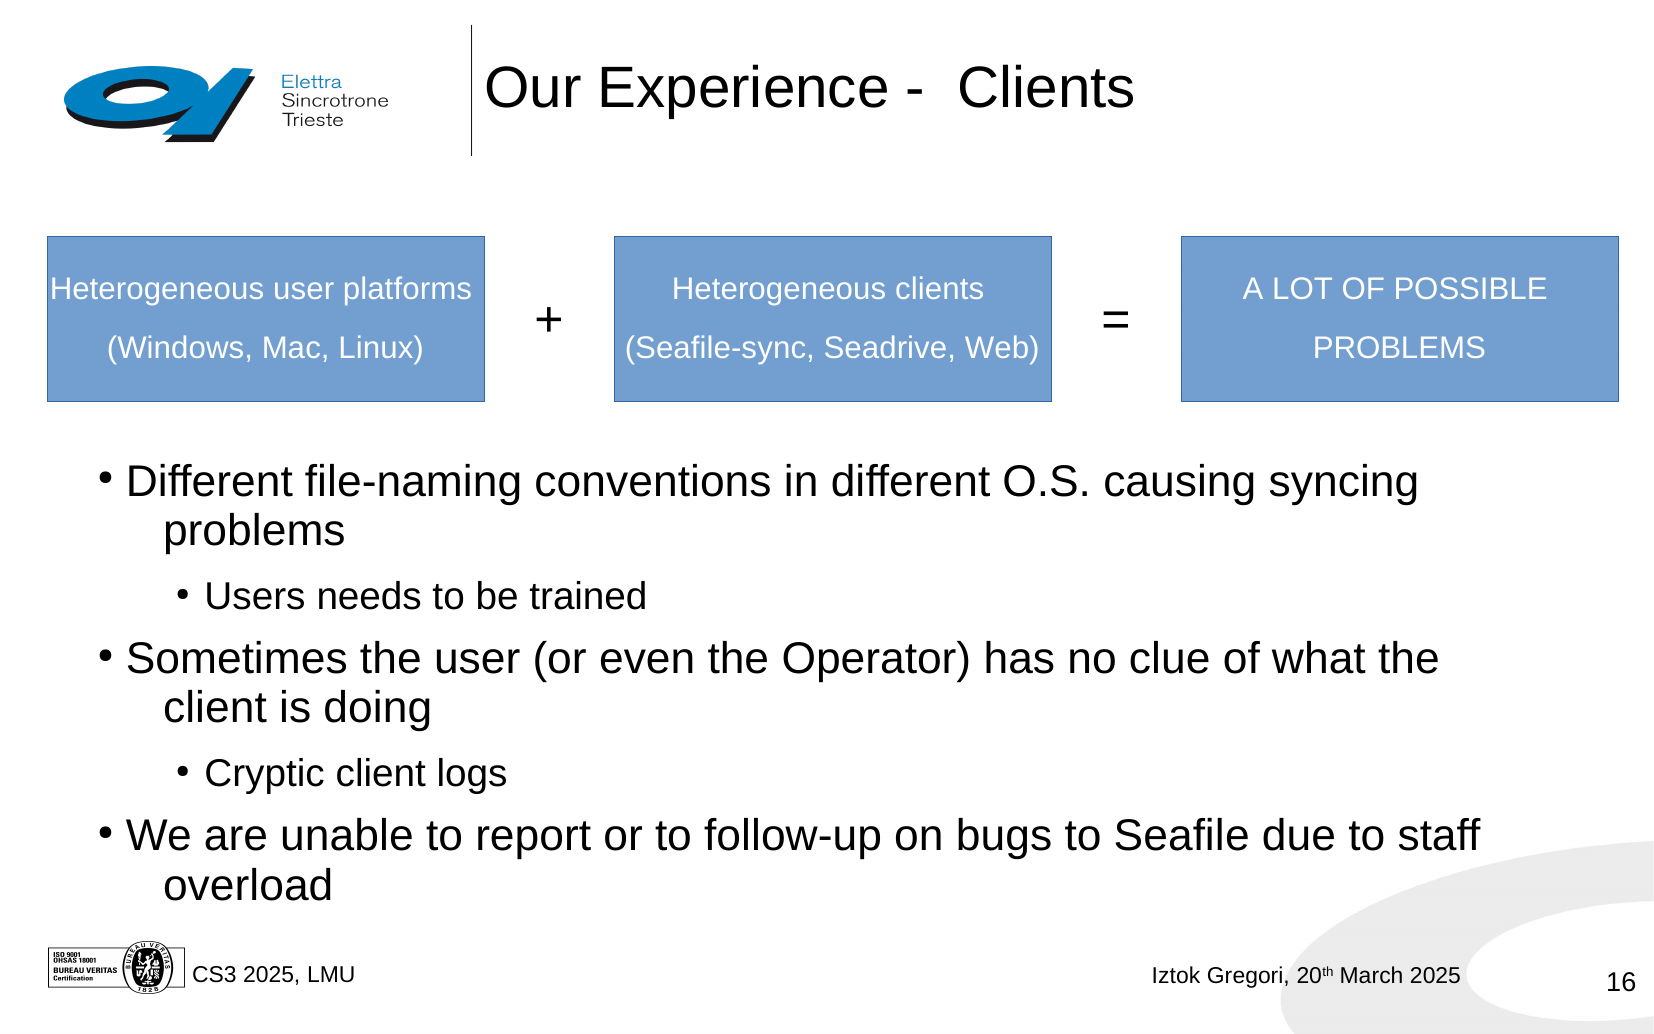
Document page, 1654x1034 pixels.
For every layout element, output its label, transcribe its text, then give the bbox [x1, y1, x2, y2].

text_box A LOT OF POSSIBLE PROBLEMS [1181, 236, 1619, 402]
text_box <number> [1606, 967, 1654, 1000]
text_box Heterogeneous user platforms (Windows, Mac, Linux) [47, 236, 485, 402]
list Different file-naming conventions in different O.S. causing syncing problems Users needs to be trained Sometimes the user (or even the Operator) has no clue of what the client is doing Cryptic client logs We are unable to report or to follow-up on bugs to Seafile due to staff overload [82, 448, 1572, 924]
picture [0, 5, 1654, 1034]
text_box Heterogeneous clients (Seafile-sync, Seadrive, Web) [614, 236, 1052, 402]
title Our Experience - Clients [484, 24, 1583, 153]
text_box = [1086, 279, 1146, 355]
text_box + [519, 279, 579, 355]
